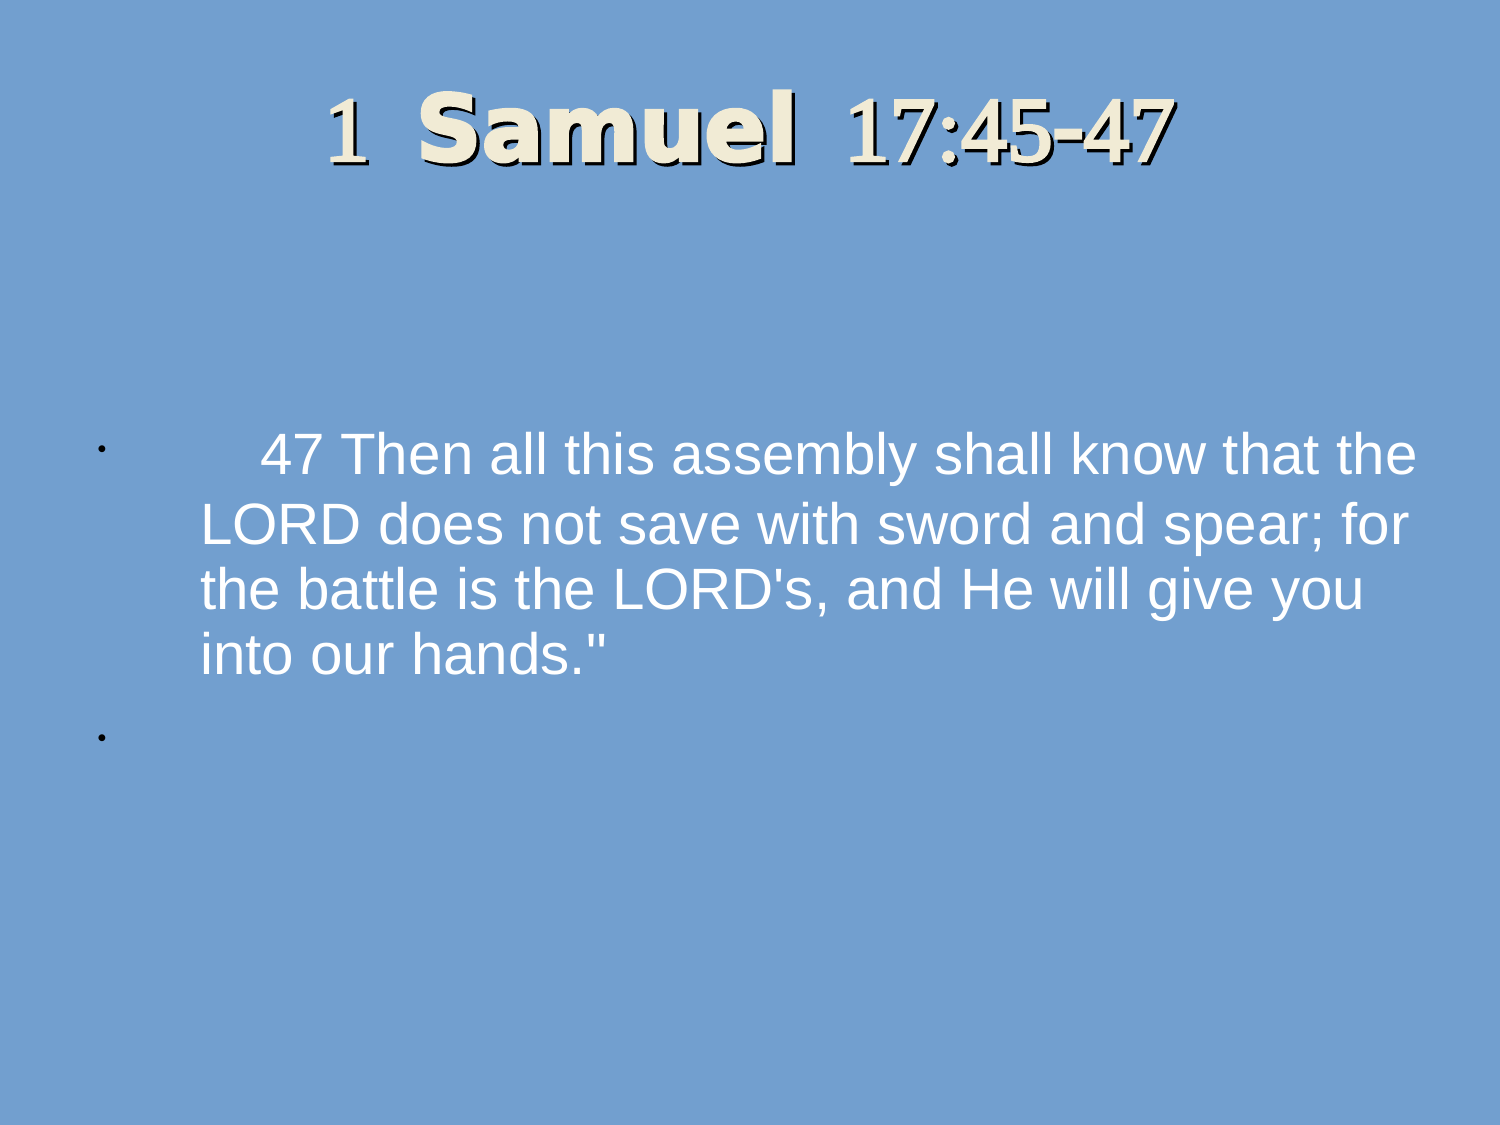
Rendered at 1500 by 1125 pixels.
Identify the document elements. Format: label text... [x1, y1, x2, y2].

title 1 Samuel 17:45-47 [75, 44, 1426, 233]
list 47 Then all this assembly shall know that the LORD does not save with sword and spear; for the battle is the LORD's, and He will give you into our hands." [75, 412, 1426, 1125]
